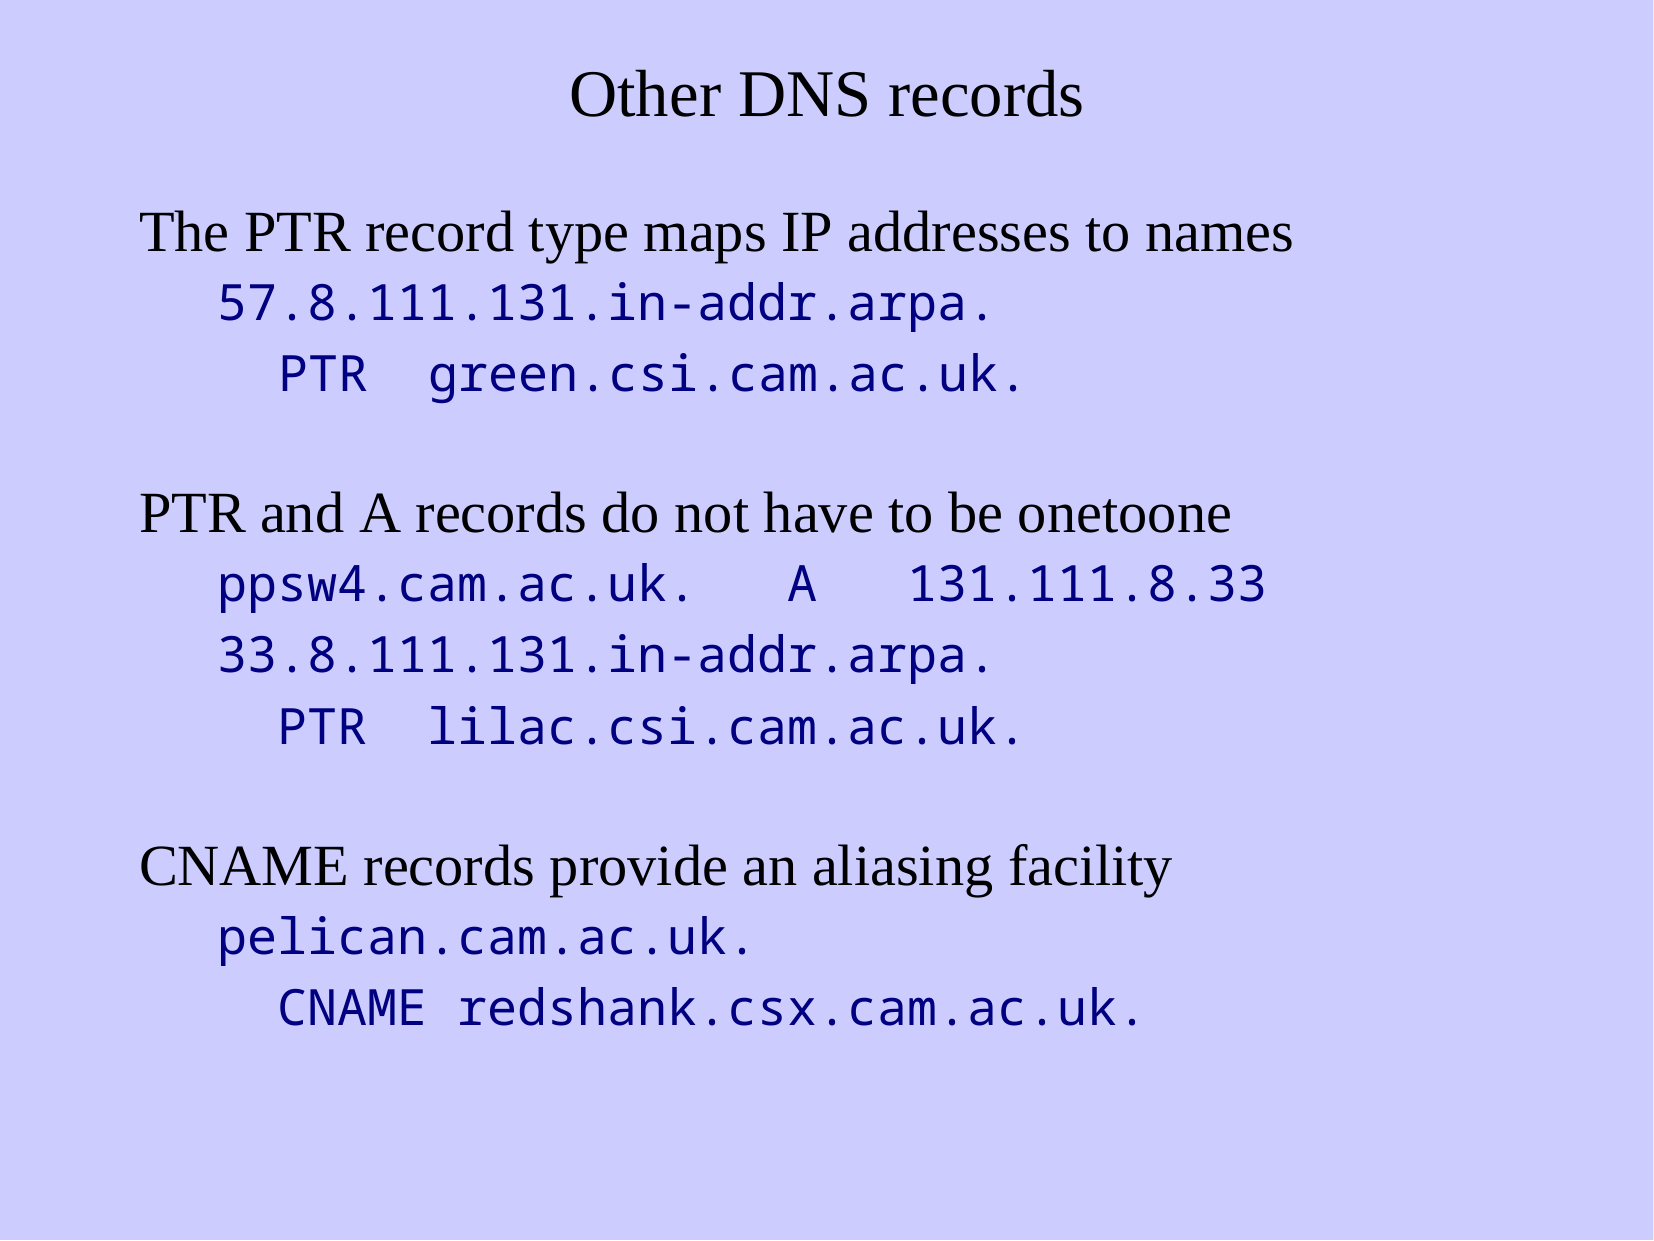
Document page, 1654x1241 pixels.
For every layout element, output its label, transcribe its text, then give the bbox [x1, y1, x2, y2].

title Other DNS records [121, 17, 1534, 171]
list The PTR record type maps IP addresses to names 57.8.111.131.in-addr.arpa. PTR green.csi.cam.ac.uk. PTR and A records do not have to be one­to­one ppsw4.cam.ac.uk. A 131.111.8.33 33.8.111.131.in-addr.arpa. PTR lilac.csi.cam.ac.uk. CNAME records provide an aliasing facility pelican.cam.ac.uk. CNAME redshank.csx.cam.ac.uk. [121, 199, 1534, 1127]
